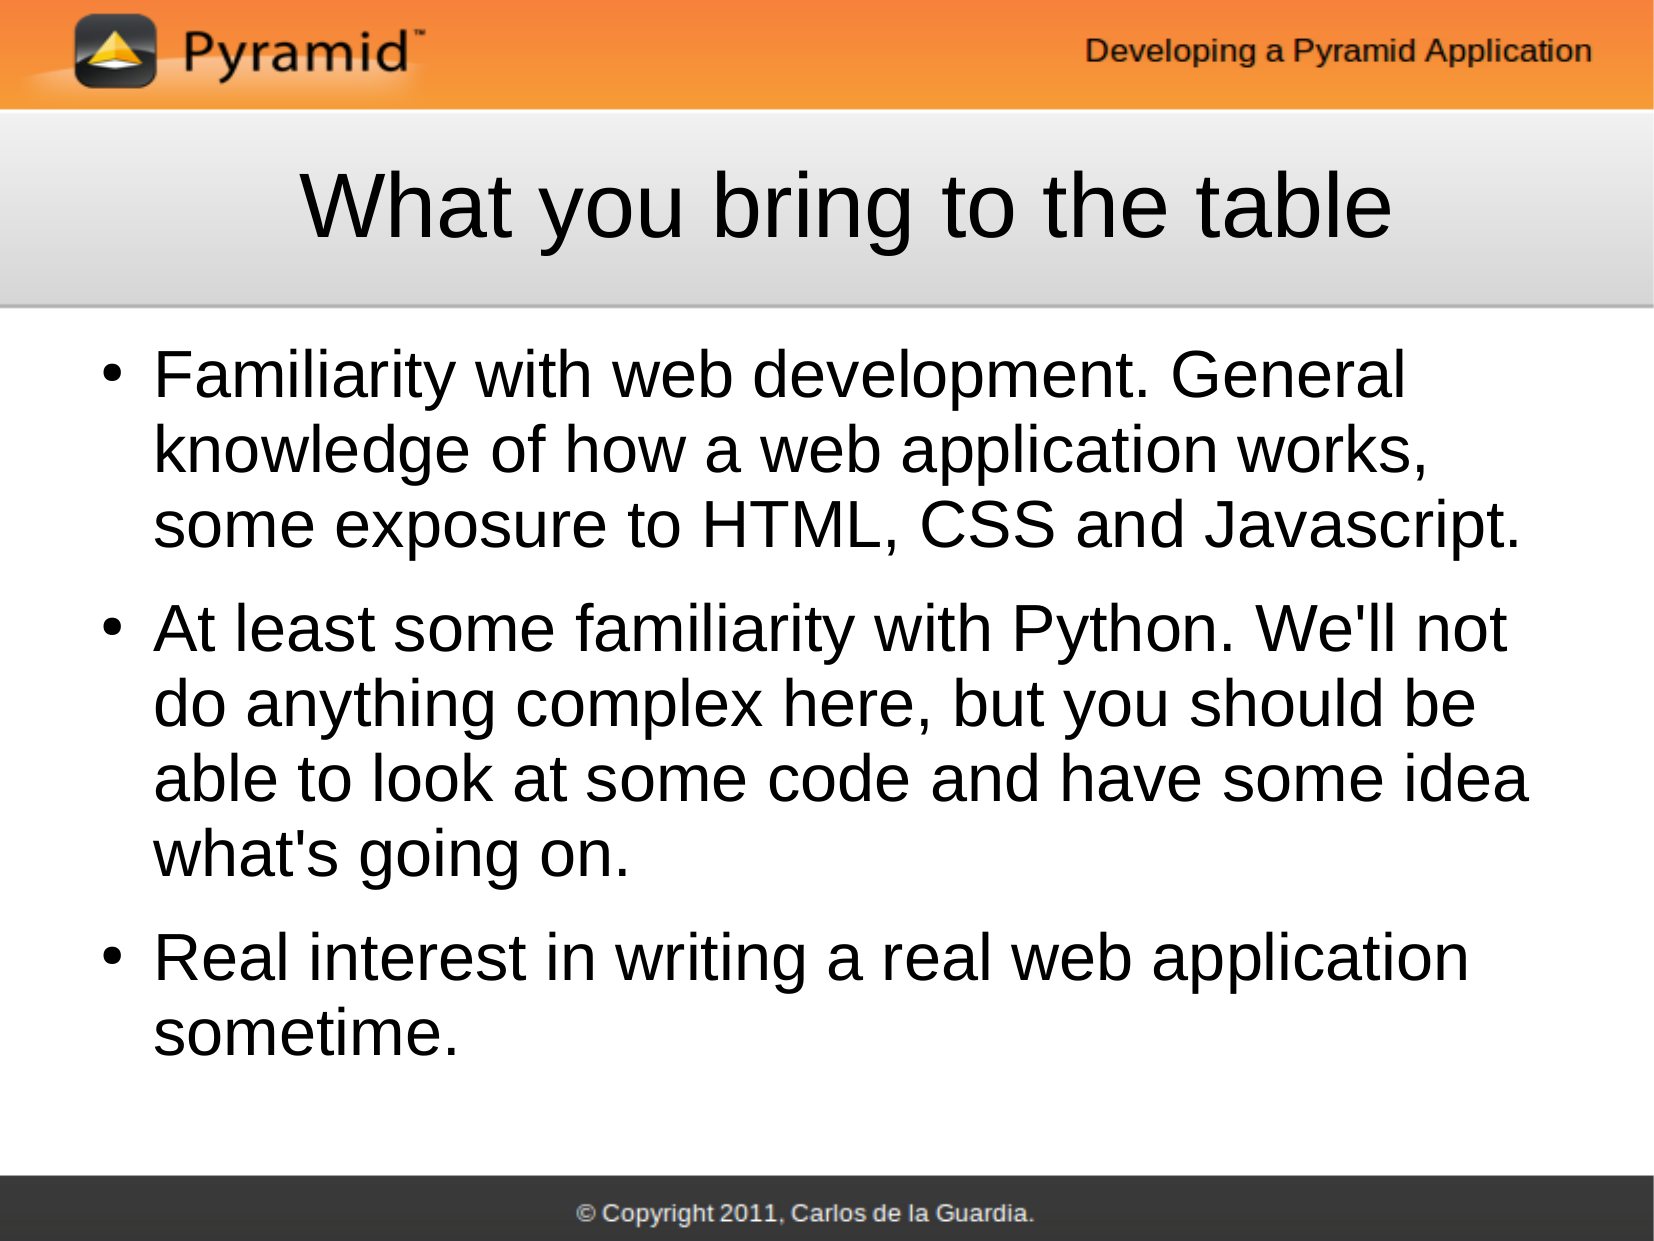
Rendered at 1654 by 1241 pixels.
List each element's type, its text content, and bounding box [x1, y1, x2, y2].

list Familiarity with web development. General knowledge of how a web application works, some exposure to HTML, CSS and Javascript. At least some familiarity with Python. We'll not do anything complex here, but you should be able to look at some code and have some idea what's going on. Real interest in writing a real web application sometime. [82, 337, 1571, 1157]
title What you bring to the table [82, 112, 1613, 301]
picture [0, 0, 1654, 1241]
